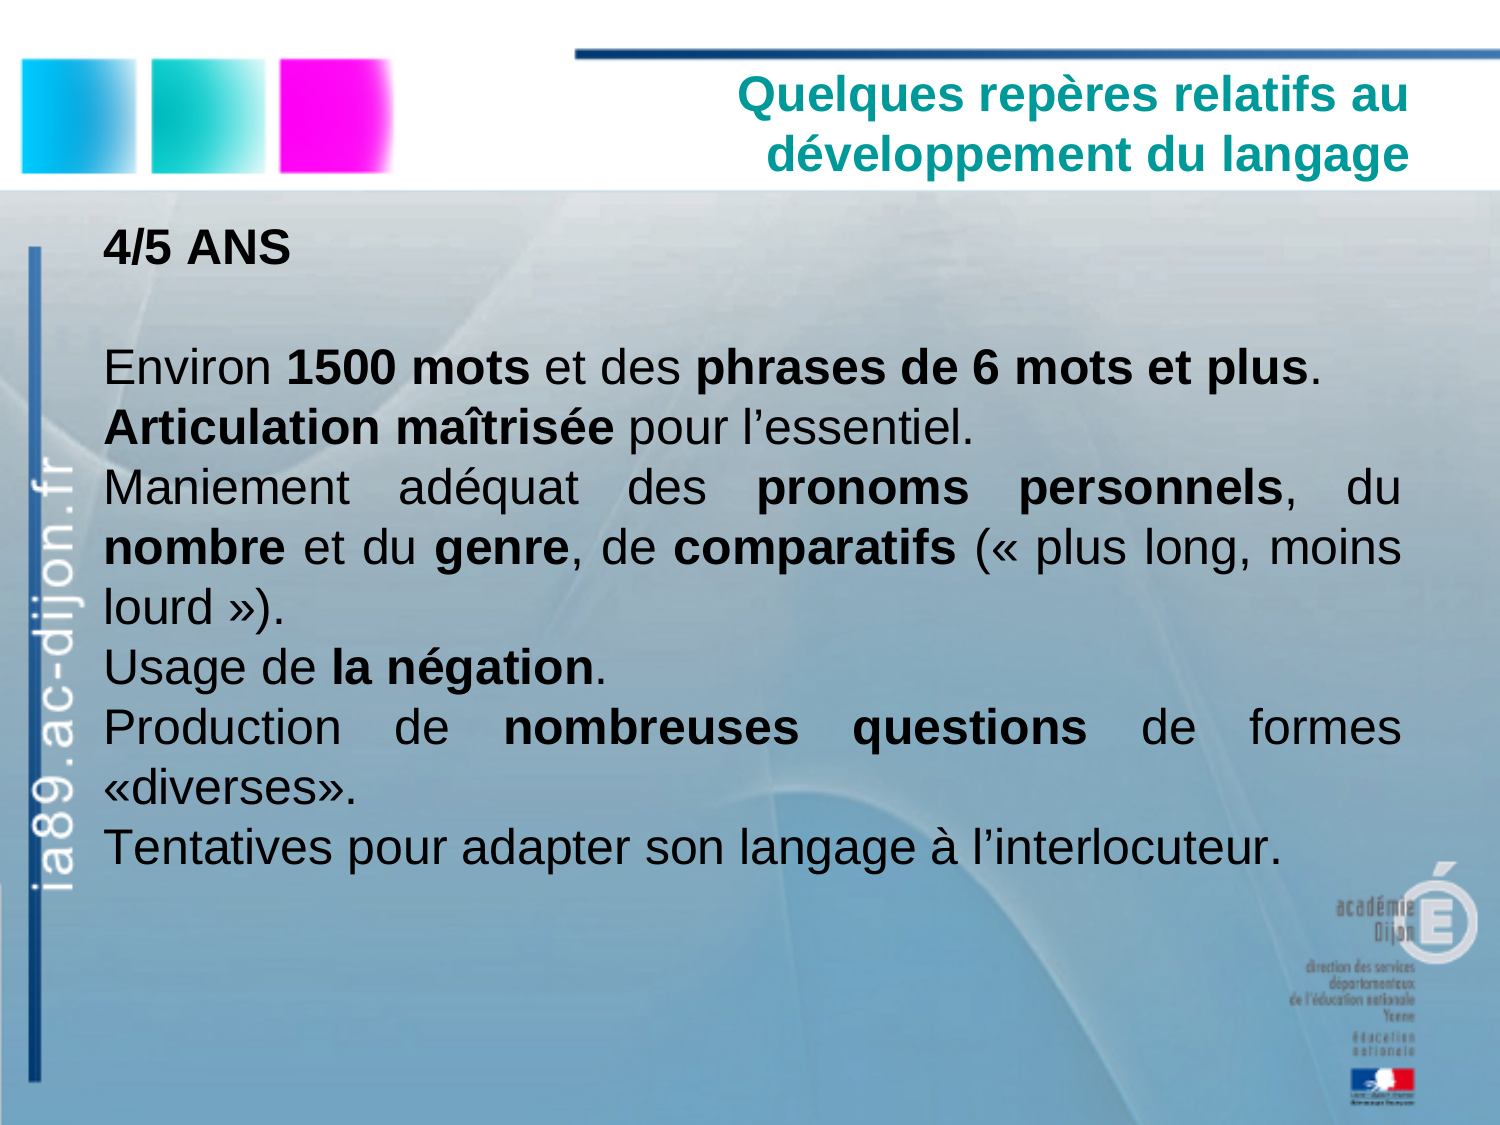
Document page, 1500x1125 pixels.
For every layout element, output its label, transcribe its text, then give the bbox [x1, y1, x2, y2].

title Quelques repères relatifs au développement du langage [454, 42, 1426, 200]
picture [0, 0, 1500, 1125]
text_box 4/5 ANS Environ 1500 mots et des phrases de 6 mots et plus. Articulation maîtrisée pour l’essentiel. Maniement adéquat des pronoms personnels, du nombre et du genre, de comparatifs (« plus long, moins lourd »). Usage de la négation. Production de nombreuses questions de formes «diverses». Tentatives pour adapter son langage à l’interlocuteur. [88, 206, 1418, 882]
